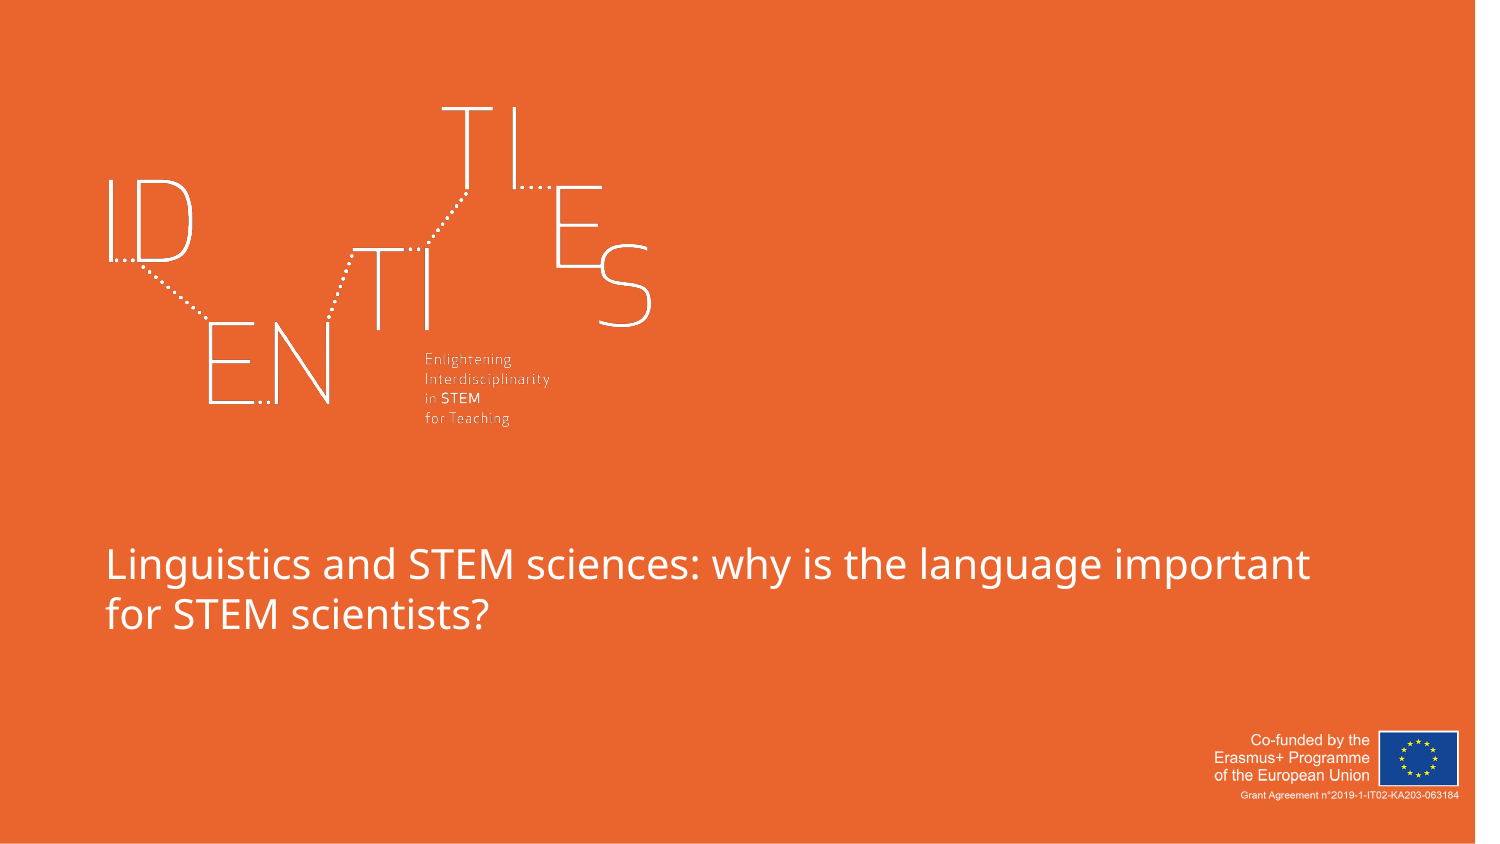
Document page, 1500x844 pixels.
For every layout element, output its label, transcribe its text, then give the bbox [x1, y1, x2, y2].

picture [1209, 729, 1460, 804]
text_box Linguistics and STEM sciences: why is the language important for STEM scientists? [90, 530, 1391, 783]
text_box [0, 0, 1476, 844]
picture [109, 107, 651, 427]
